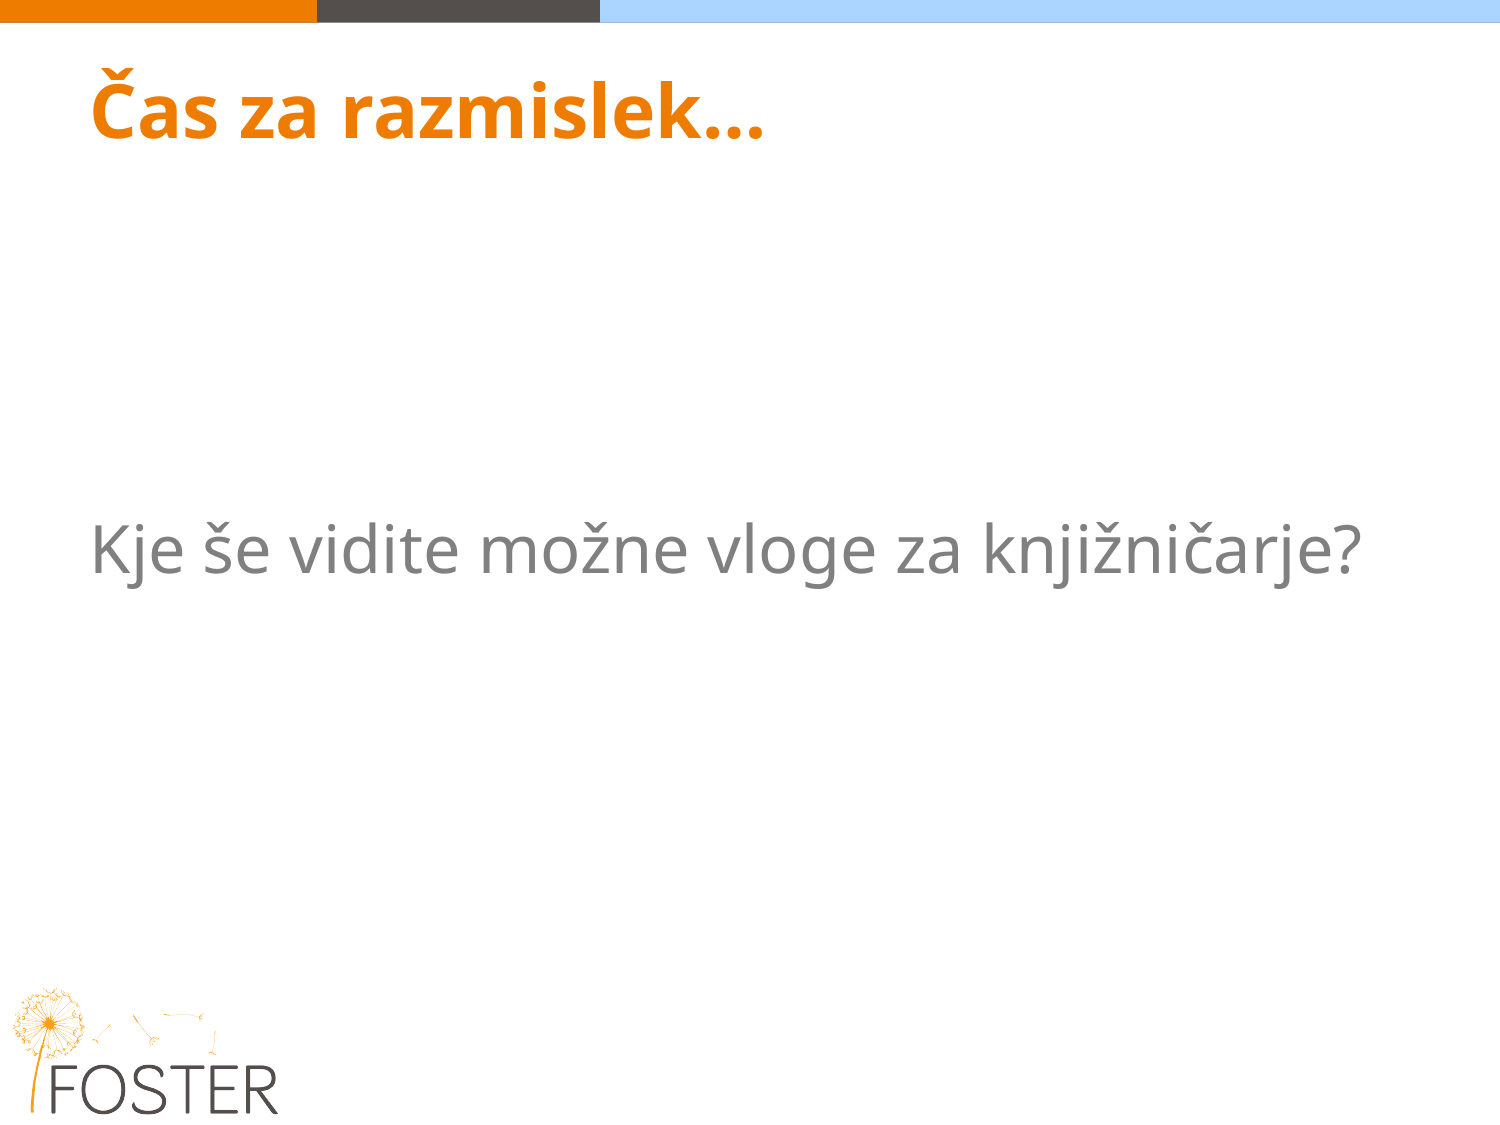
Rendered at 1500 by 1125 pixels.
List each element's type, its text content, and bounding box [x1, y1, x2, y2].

list Kje še vidite možne vloge za knjižničarje? [75, 230, 1425, 1031]
picture [13, 988, 278, 1125]
title Čas za razmislek… [75, 55, 1425, 219]
